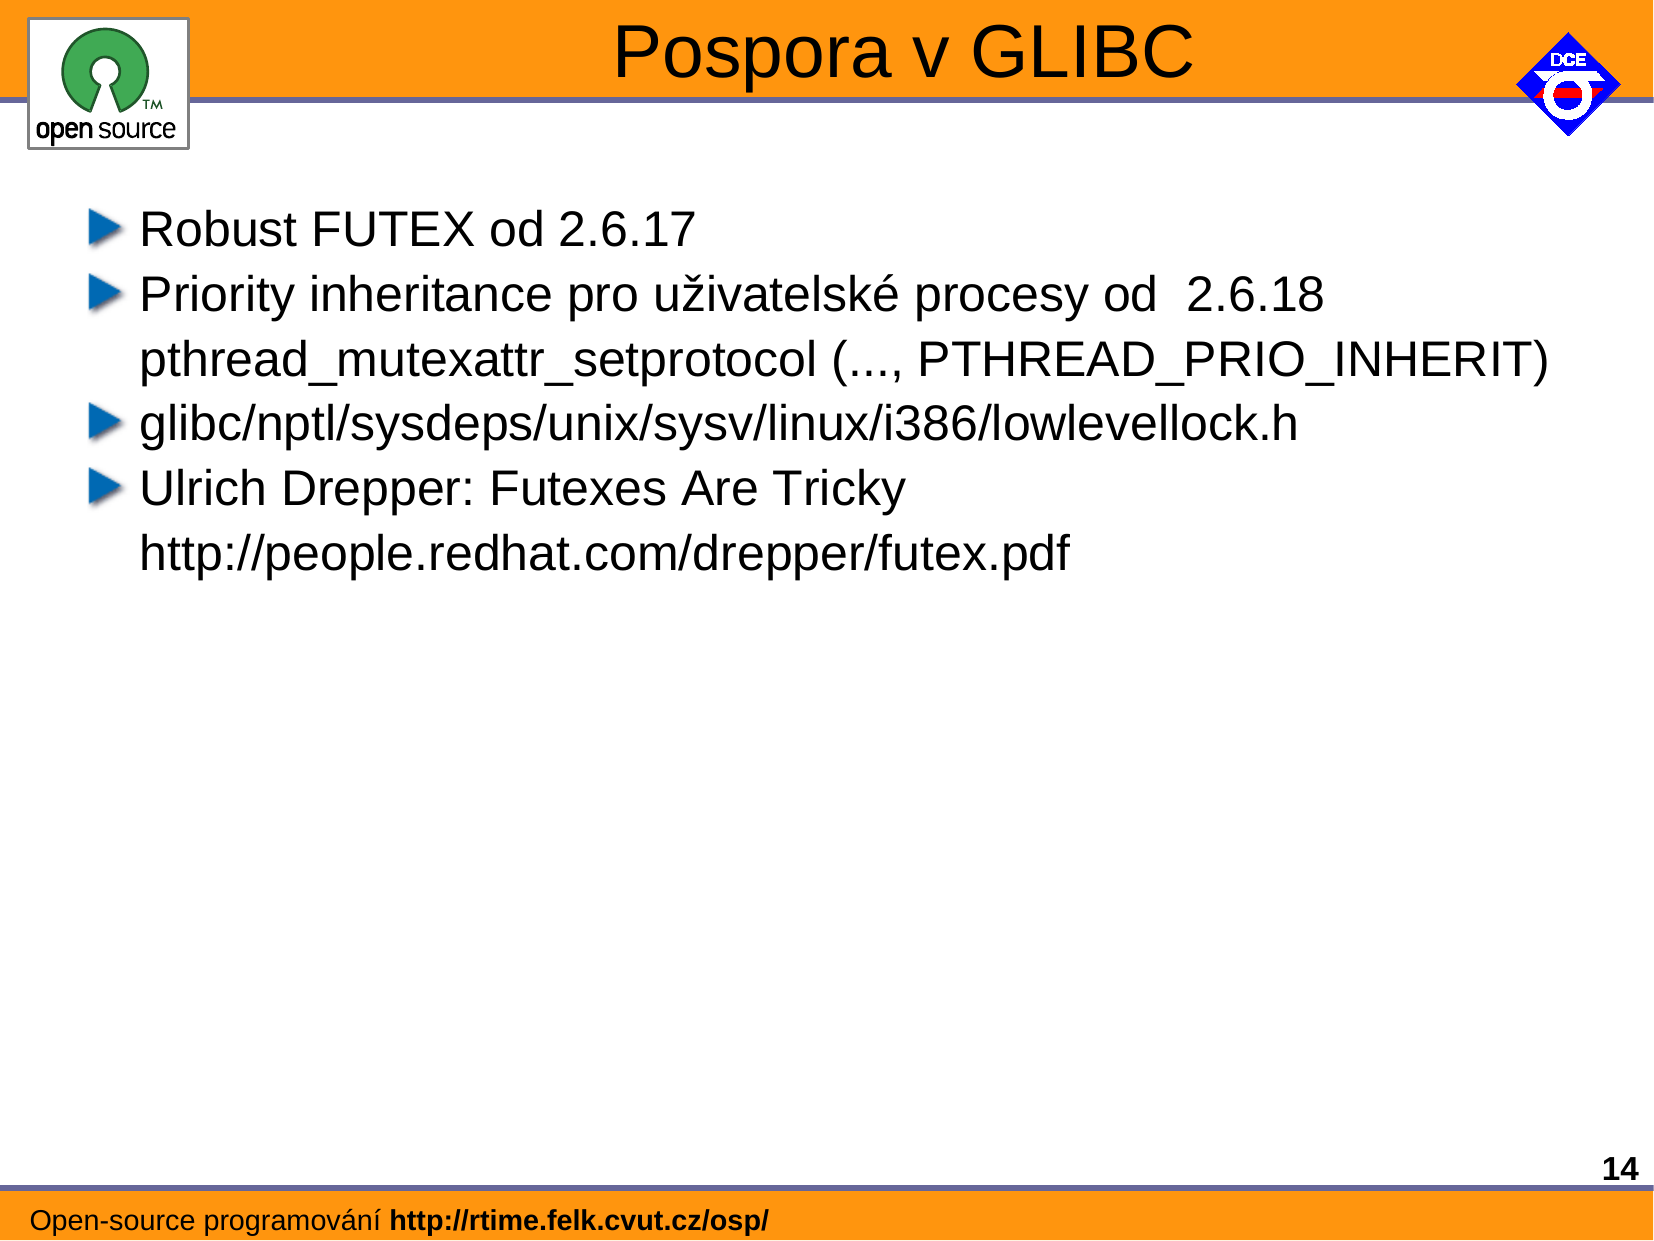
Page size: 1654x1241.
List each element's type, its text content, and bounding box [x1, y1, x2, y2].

list Robust FUTEX od 2.6.17 Priority inheritance pro uživatelské procesy od 2.6.18 pthread_mutexattr_setprotocol (..., PTHREAD_PRIO_INHERIT) glibc/nptl/sysdeps/unix/sysv/linux/i386/lowlevellock.h Ulrich Drepper: Futexes Are Tricky http://people.redhat.com/drepper/futex.pdf [68, 201, 1573, 619]
title Pospora v GLIBC [178, 4, 1631, 98]
